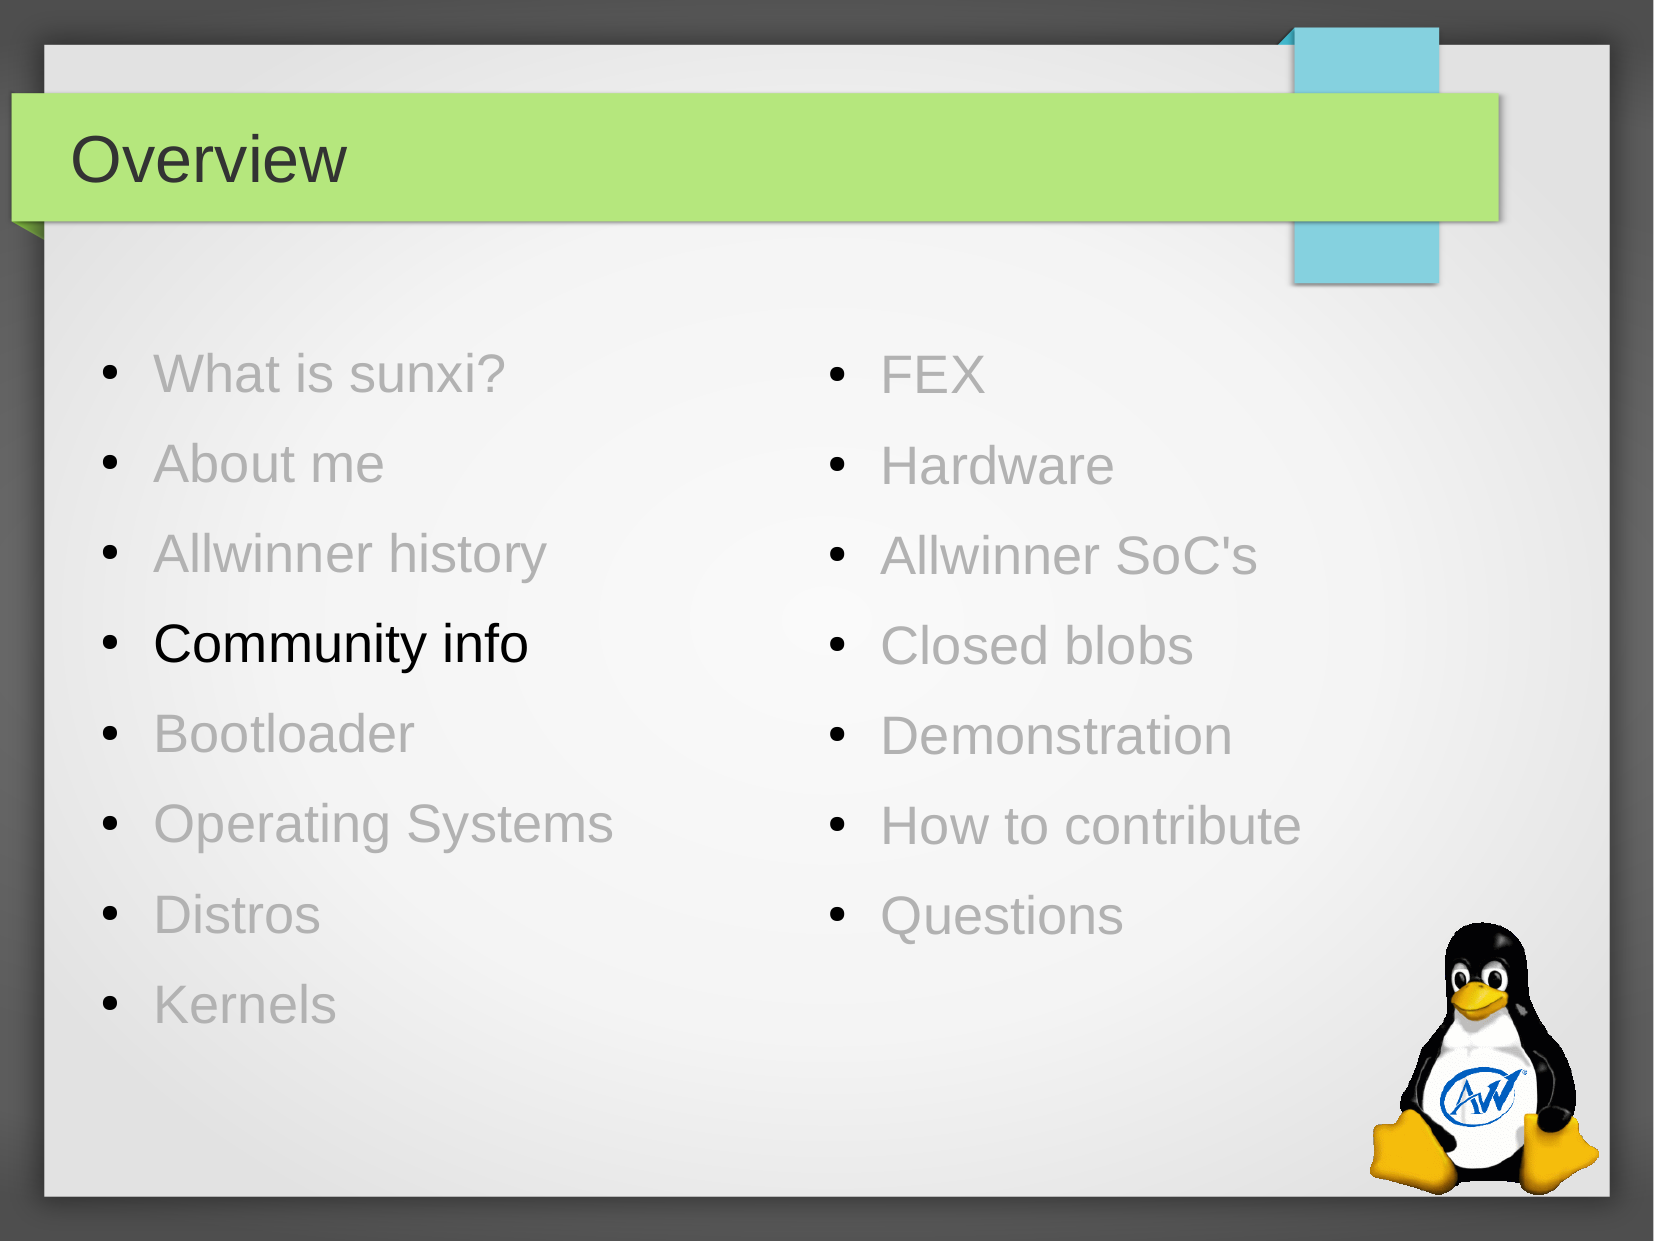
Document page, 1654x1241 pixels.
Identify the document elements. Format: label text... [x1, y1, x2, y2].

list What is sunxi? About me Allwinner history Community info Bootloader Operating Systems Distros Kernels [82, 343, 781, 1063]
picture [0, 0, 1654, 1241]
list FEX Hardware Allwinner SoC's Closed blobs Demonstration How to contribute Questions [810, 345, 1508, 1065]
title Overview [70, 106, 1229, 213]
